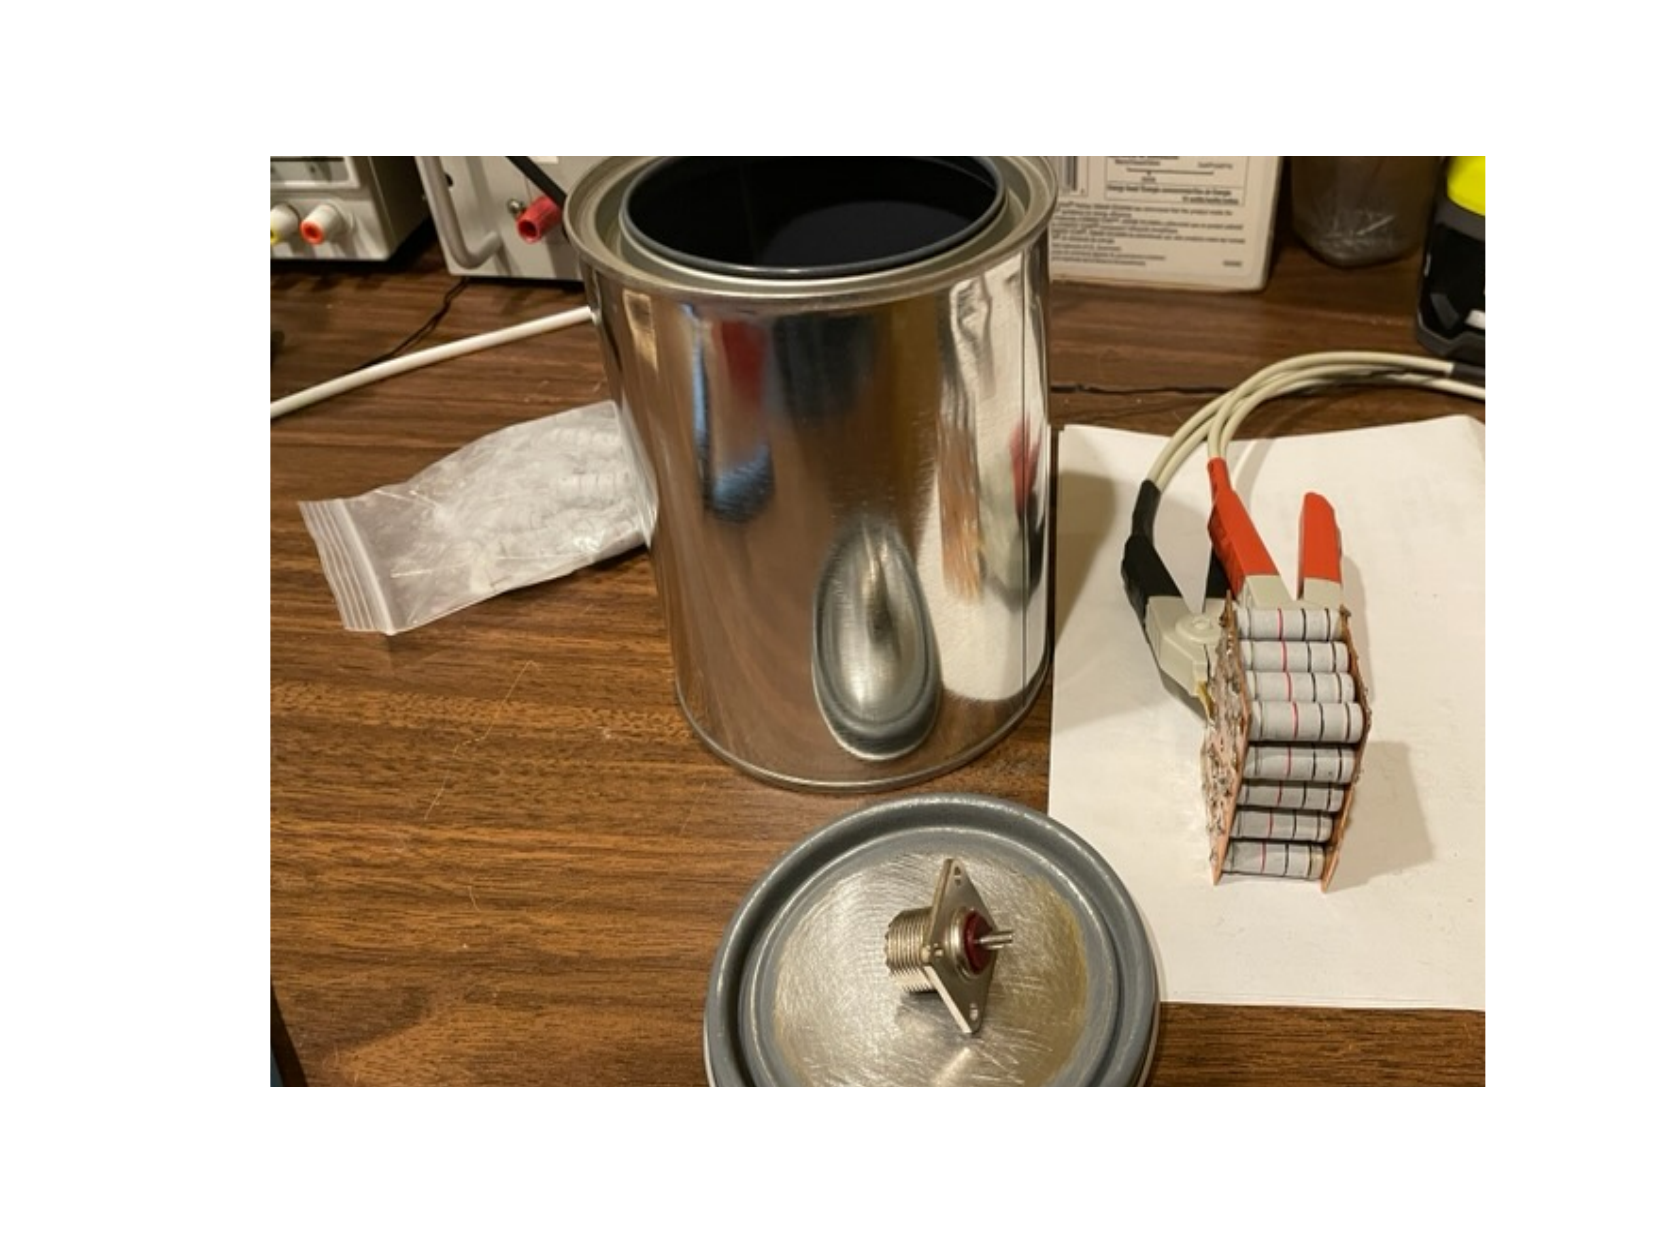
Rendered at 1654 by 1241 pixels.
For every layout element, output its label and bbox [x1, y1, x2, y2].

picture [270, 156, 1486, 1087]
